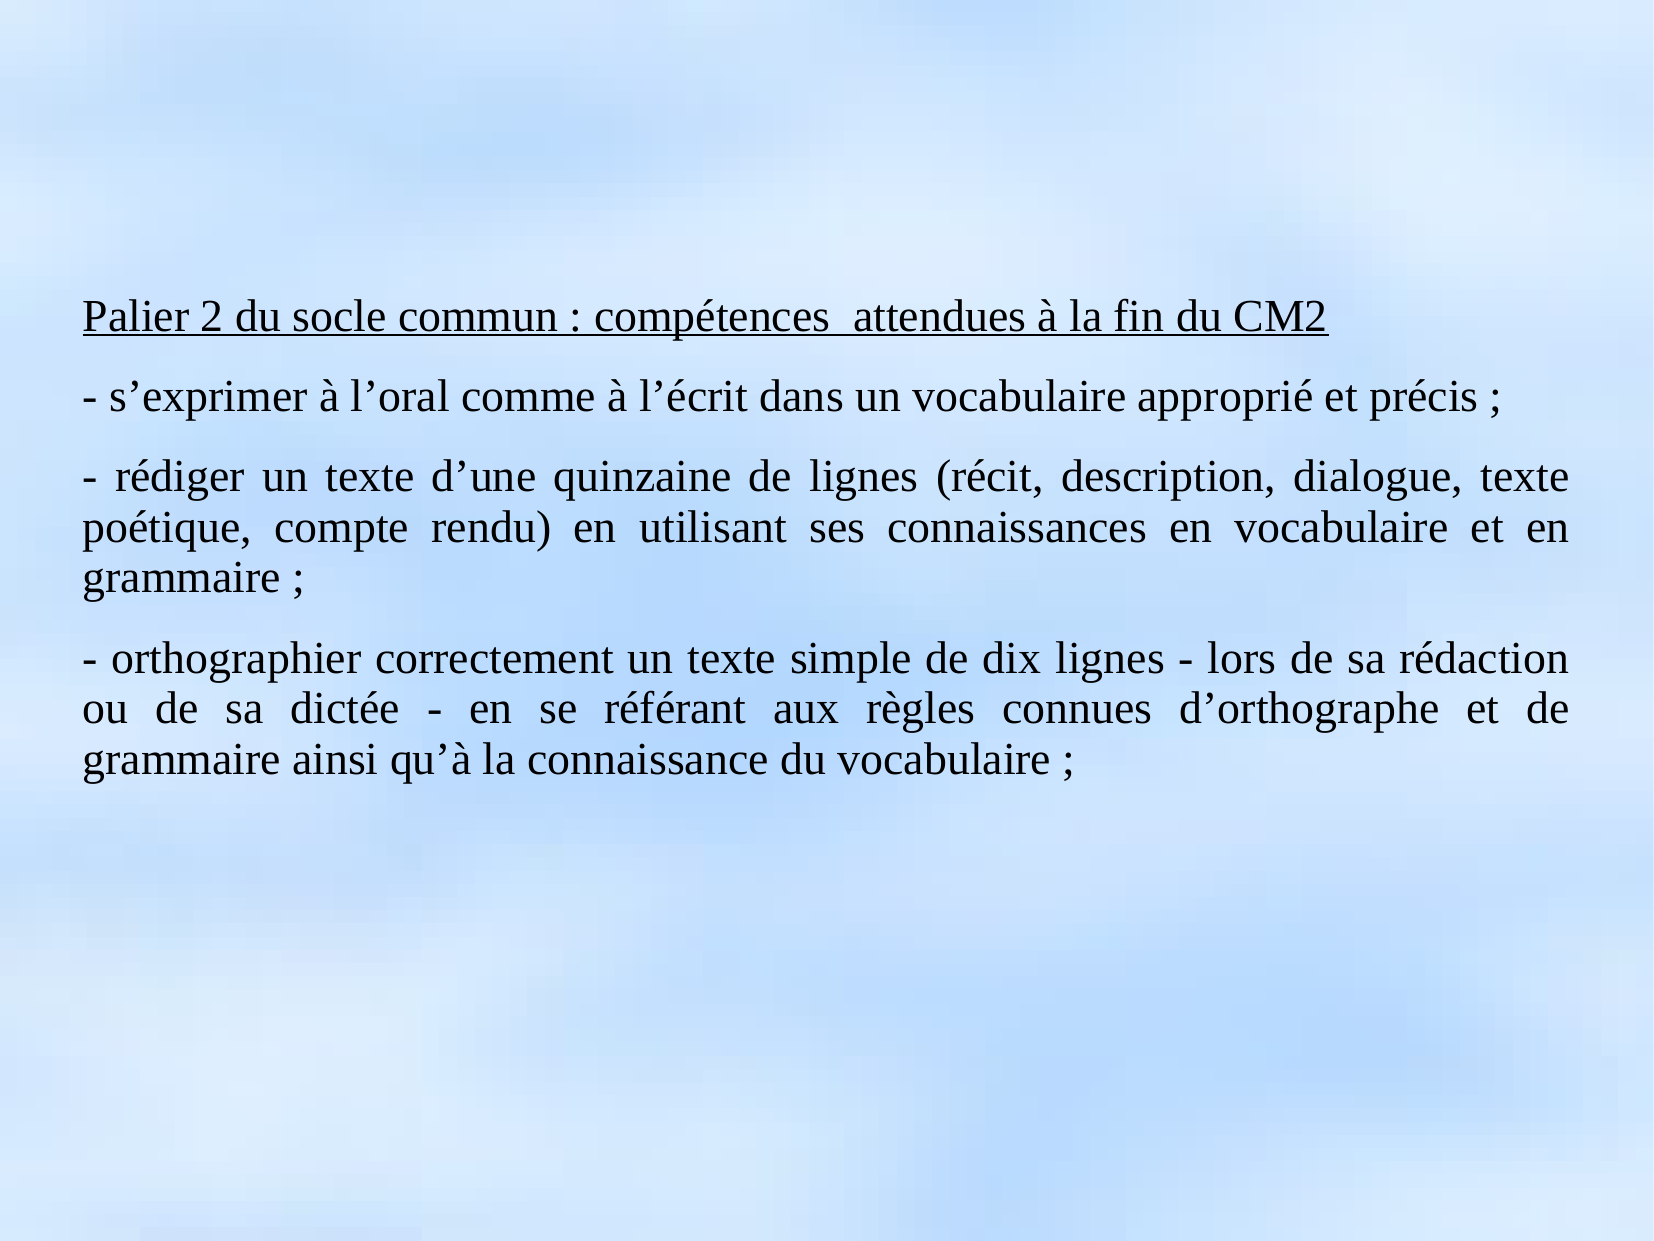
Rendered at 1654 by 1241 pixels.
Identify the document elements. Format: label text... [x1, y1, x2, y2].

list Palier 2 du socle commun : compétences attendues à la fin du CM2 - s’exprimer à l’oral comme à l’écrit dans un vocabulaire approprié et précis ; - rédiger un texte d’une quinzaine de lignes (récit, description, dialogue, texte poétique, compte rendu) en utilisant ses connaissances en vocabulaire et en grammaire ; - orthographier correctement un texte simple de dix lignes - lors de sa rédaction ou de sa dictée - en se référant aux règles connues d’orthographe et de grammaire ainsi qu’à la connaissance du vocabulaire ; [82, 290, 1571, 1109]
picture [0, 0, 1654, 1241]
